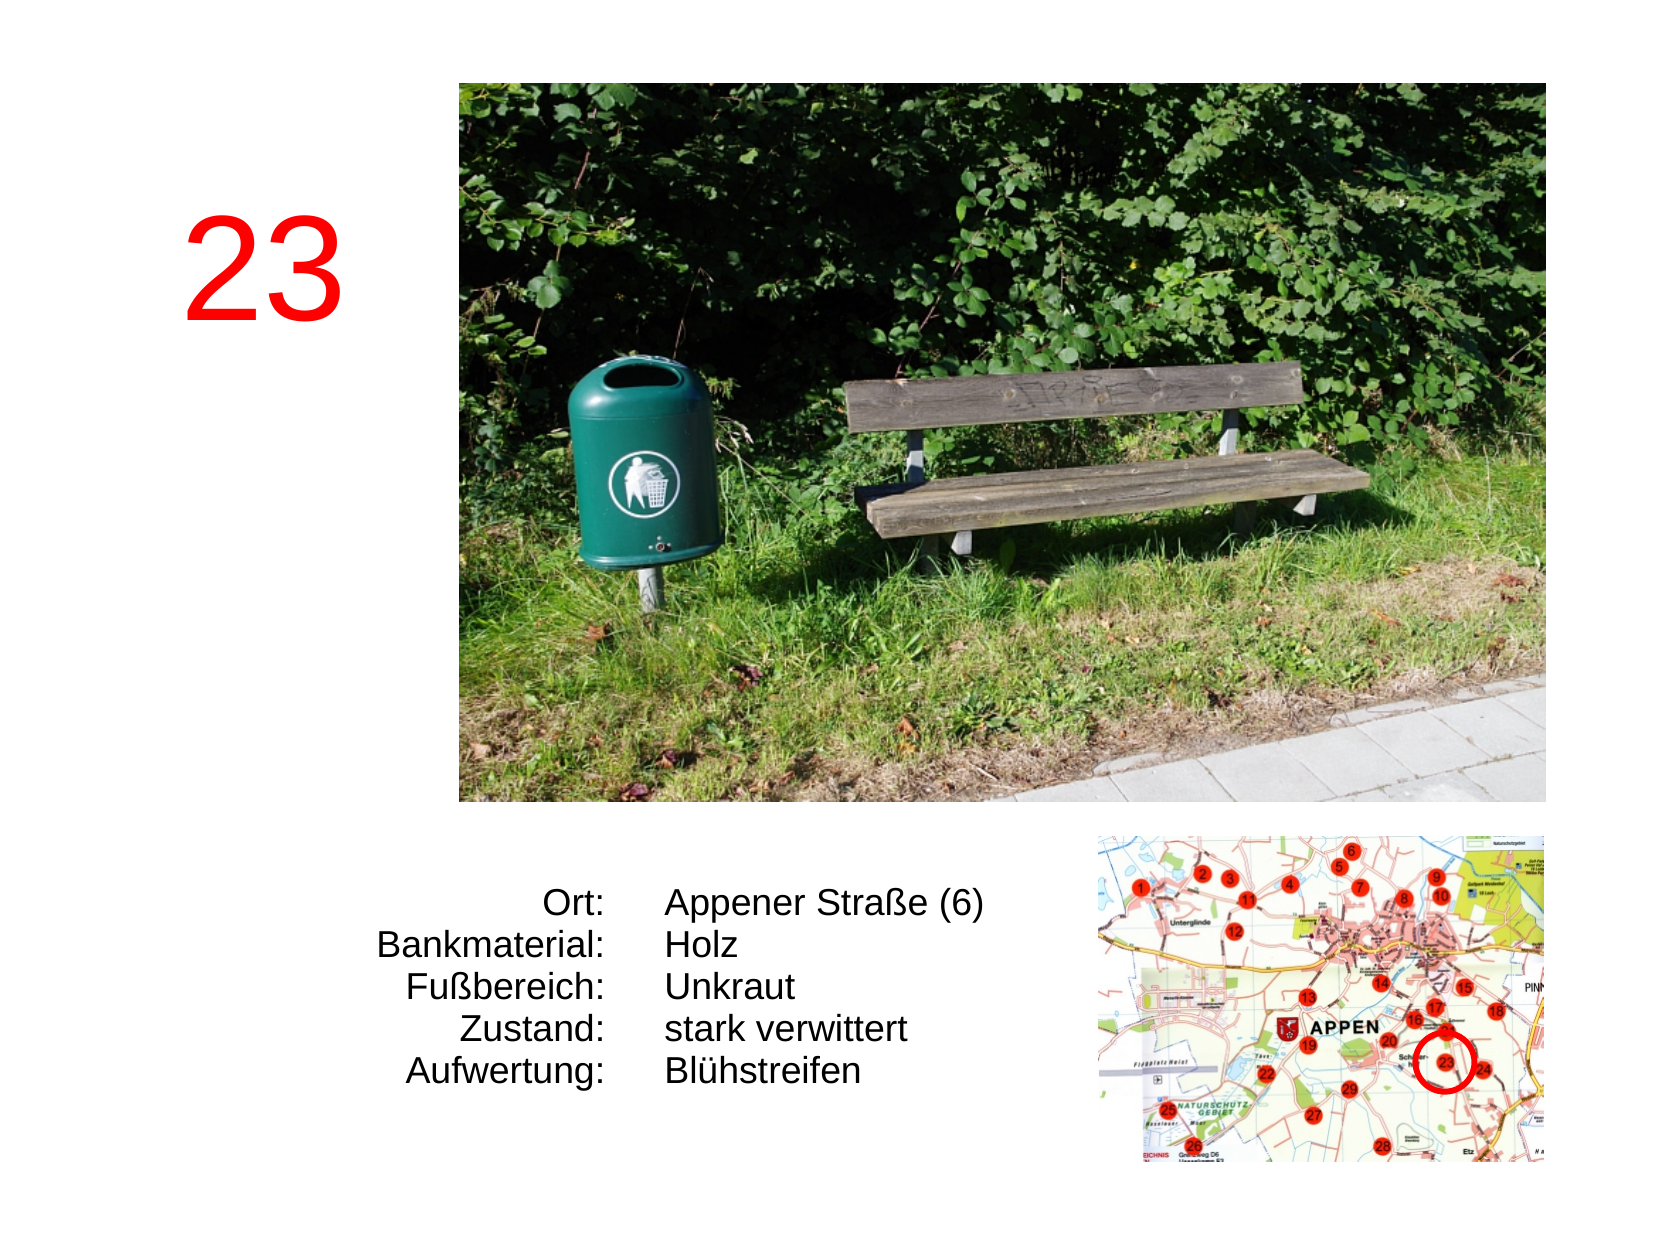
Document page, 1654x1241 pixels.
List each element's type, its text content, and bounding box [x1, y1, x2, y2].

text_box Ort: Appener Straße (6) Bankmaterial: Holz Fußbereich: Unkraut Zustand: stark verwittert Aufwertung: Blühstreifen [354, 873, 1098, 1142]
picture [459, 83, 1546, 802]
text_box 23 [165, 177, 428, 360]
picture [1098, 836, 1544, 1162]
